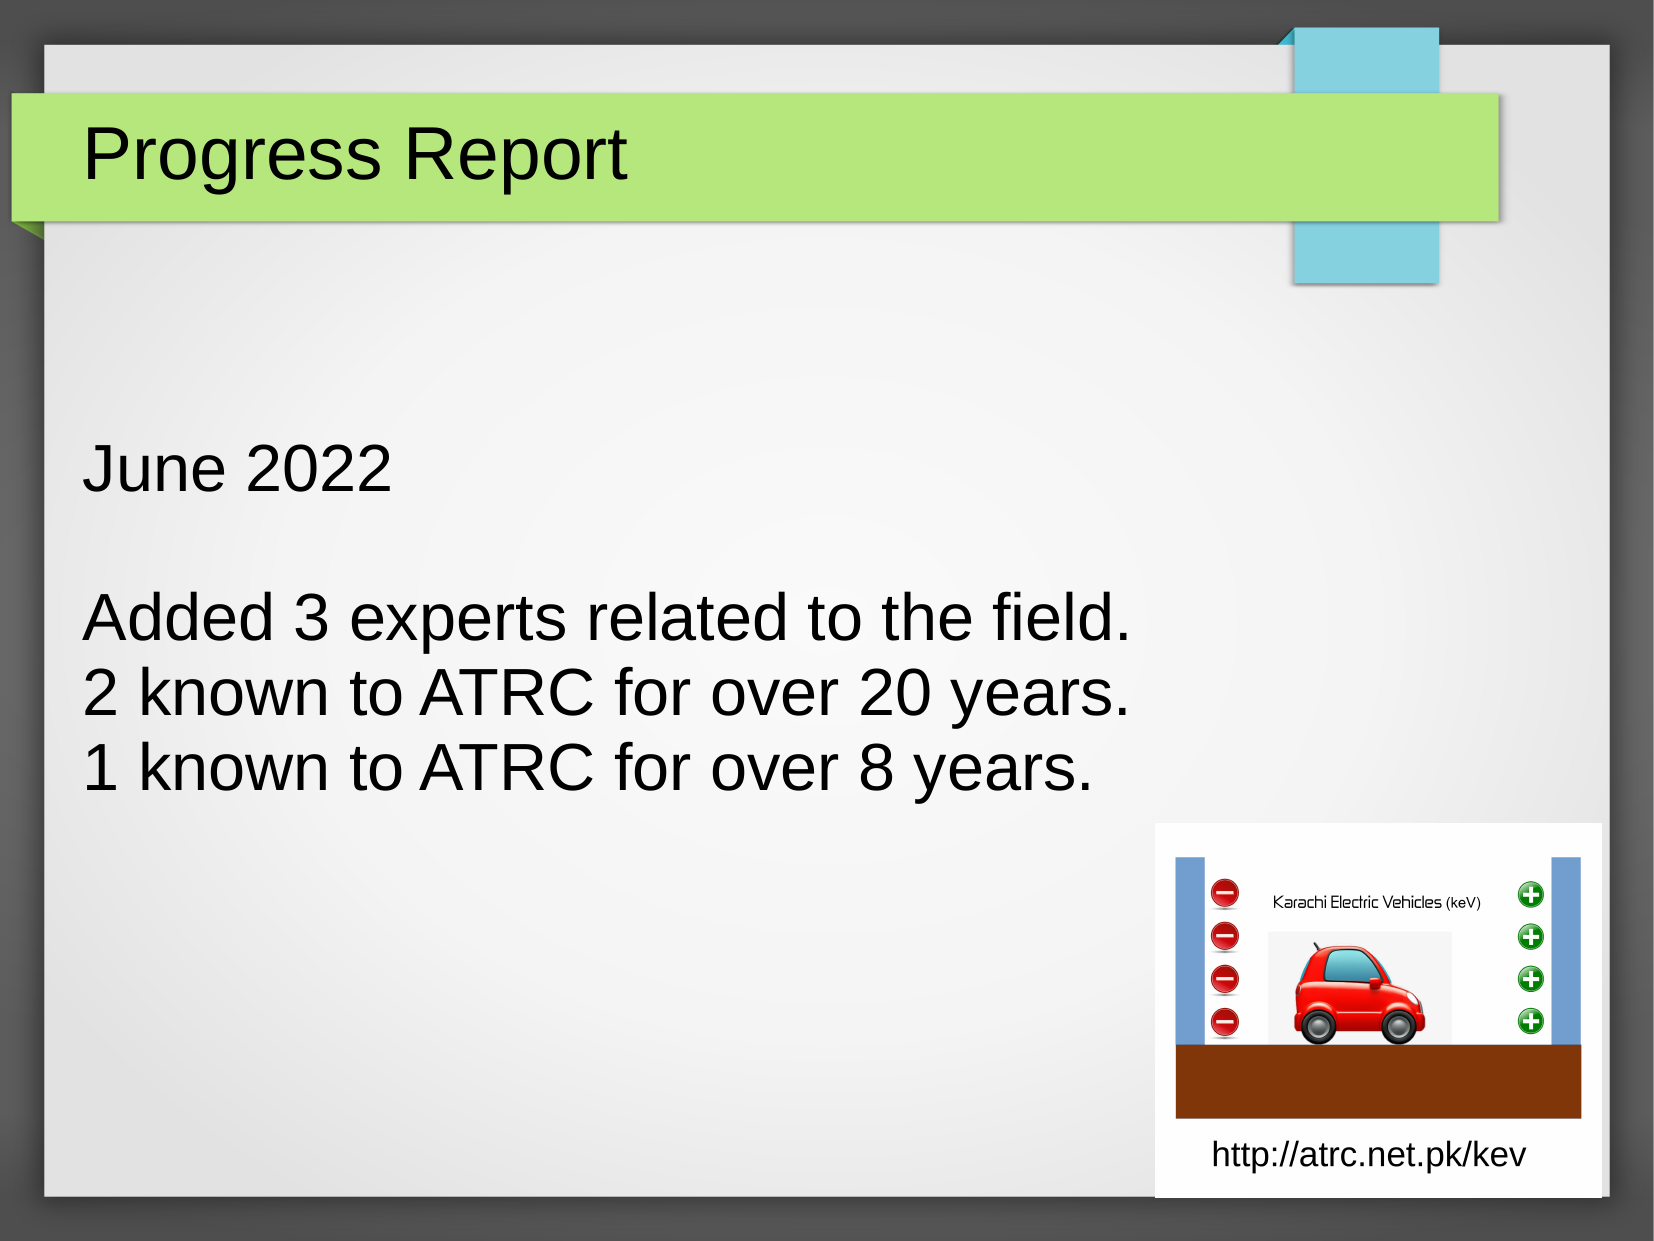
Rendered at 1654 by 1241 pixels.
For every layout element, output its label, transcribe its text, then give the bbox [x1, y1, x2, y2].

picture [0, 0, 1654, 1241]
subtitle June 2022 Added 3 experts related to the field. 2 known to ATRC for over 20 years. 1 known to ATRC for over 8 years. [82, 295, 1571, 1015]
title Progress Report [82, 94, 1264, 213]
